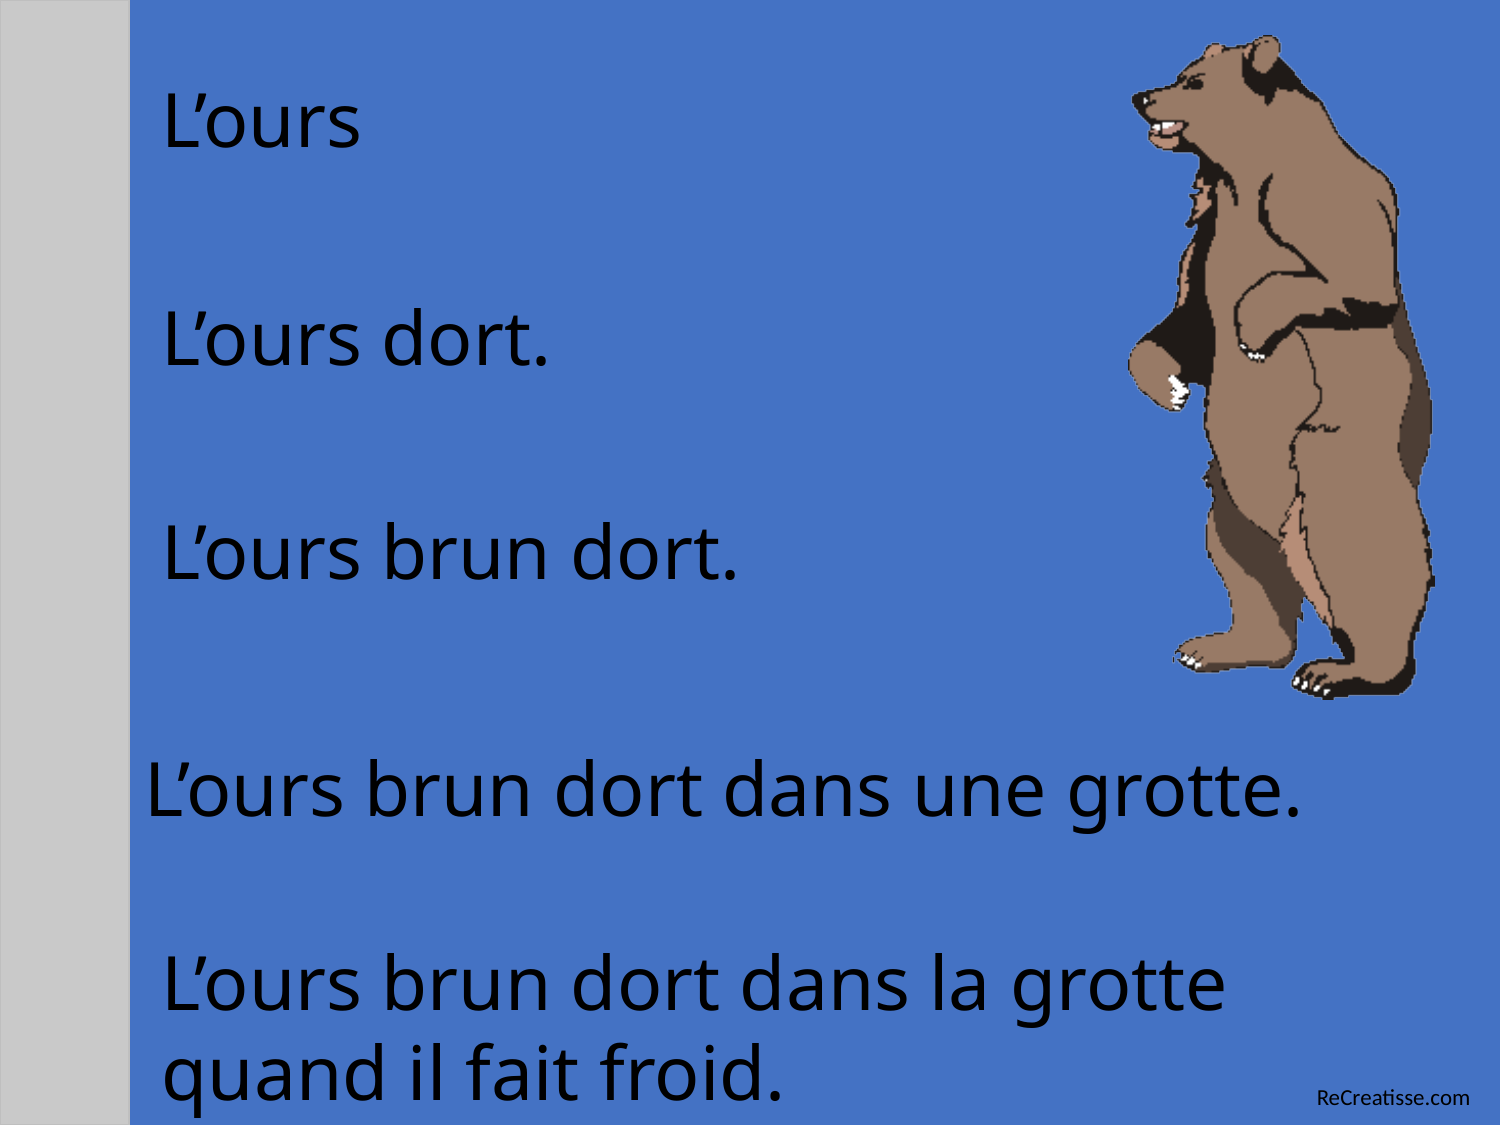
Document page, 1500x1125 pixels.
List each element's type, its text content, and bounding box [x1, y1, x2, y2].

table_cell [129, 450, 1128, 675]
table_cell [129, 225, 1128, 450]
table_header [129, 0, 1500, 225]
table_cell [129, 900, 1500, 1125]
text_box ReCreatisse.com [1302, 1075, 1486, 1118]
table_cell [1435, 225, 1500, 450]
text_box L’ours brun dort dans la grotte quand il fait froid. [147, 928, 1244, 1123]
text_box L’ours brun dort dans une grotte. [129, 734, 1320, 839]
table_cell [1435, 450, 1500, 675]
text_box L’ours dort. [147, 283, 567, 388]
picture [1128, 35, 1435, 700]
text_box L’ours [147, 65, 377, 170]
text_box [0, 0, 129, 1125]
table_cell [129, 675, 1500, 900]
text_box L’ours brun dort. [147, 497, 756, 602]
